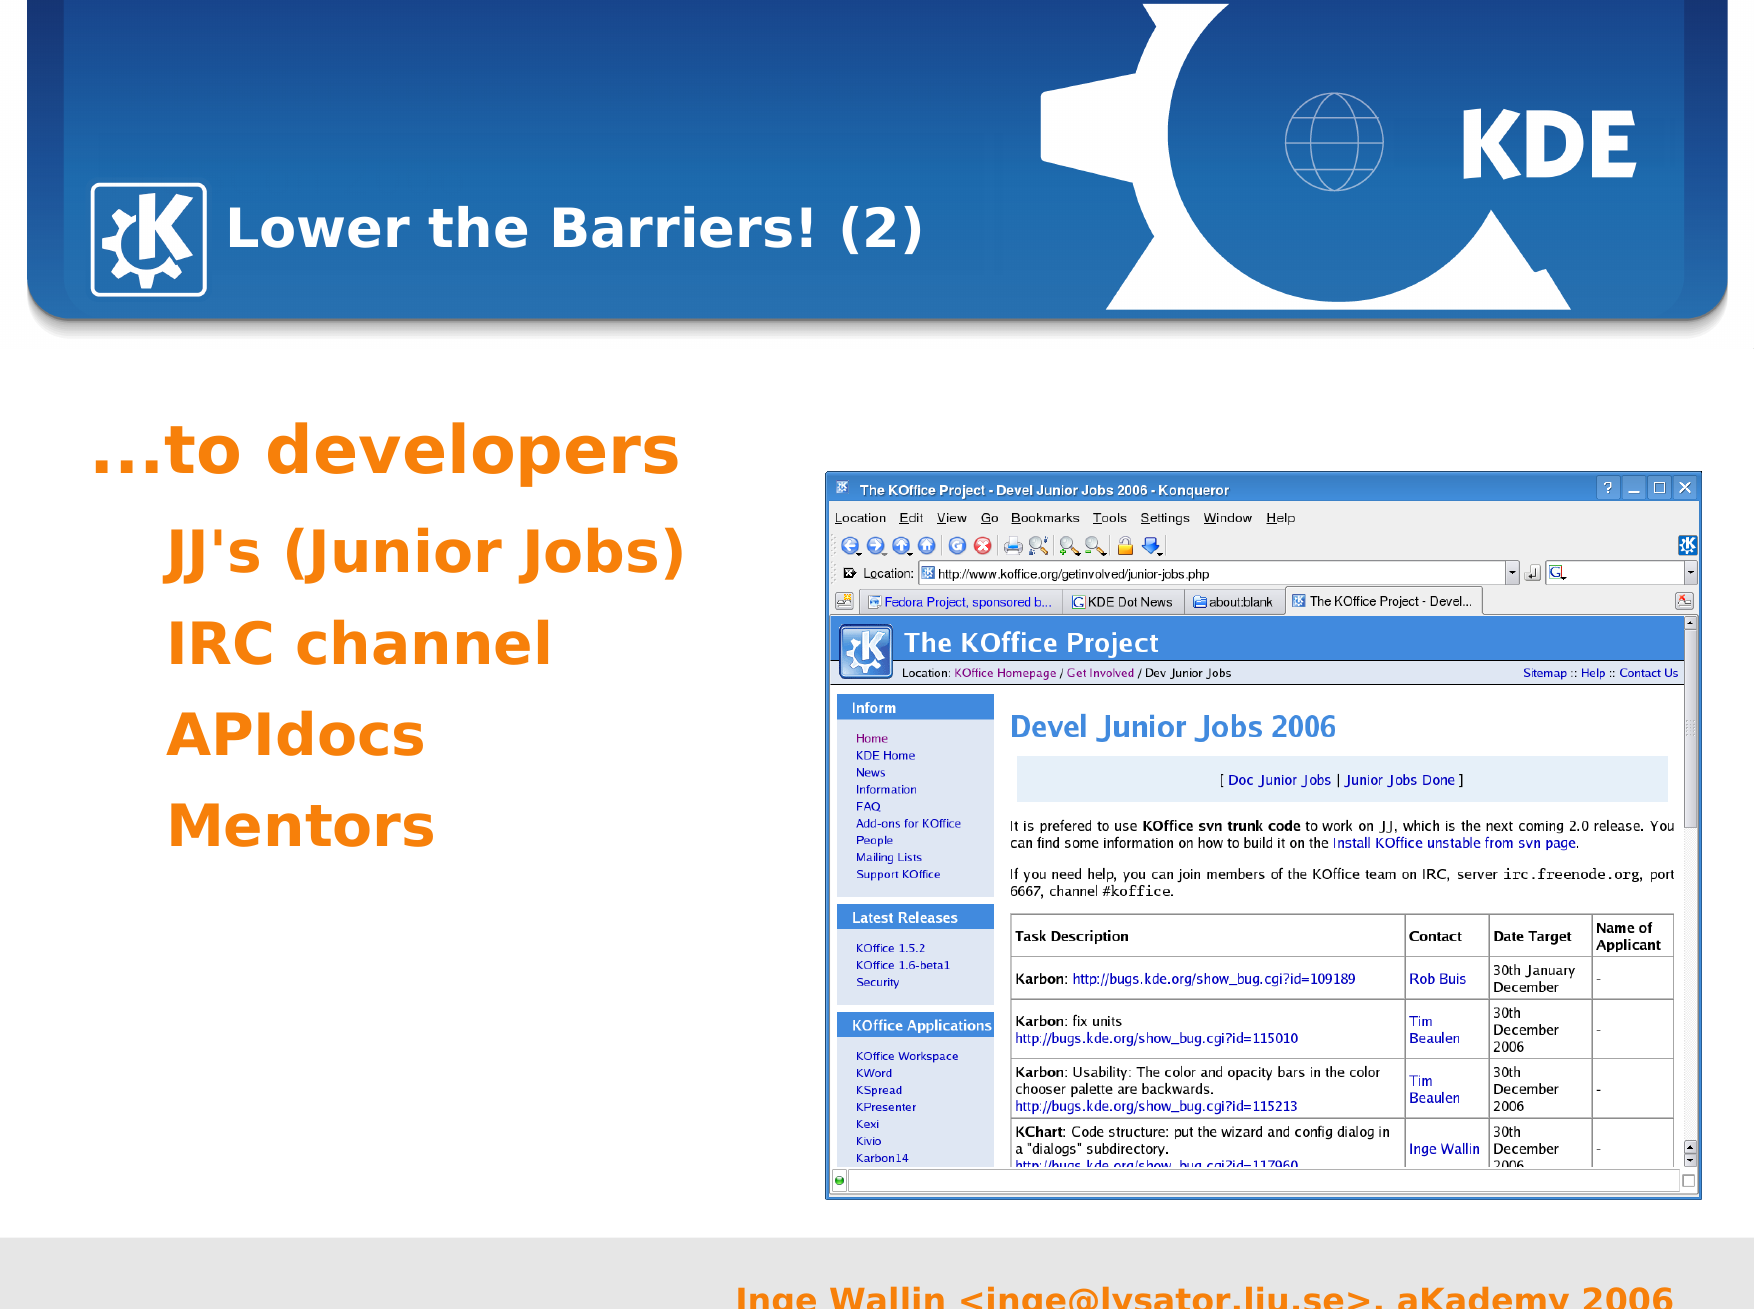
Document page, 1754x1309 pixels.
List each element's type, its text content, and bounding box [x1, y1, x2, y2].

title Lower the Barriers! (2) [225, 187, 1126, 271]
picture [0, 0, 1754, 349]
picture [825, 471, 1702, 1201]
list ...to developers JJ's (Junior Jobs) IRC channel APIdocs Mentors [71, 411, 1651, 1163]
